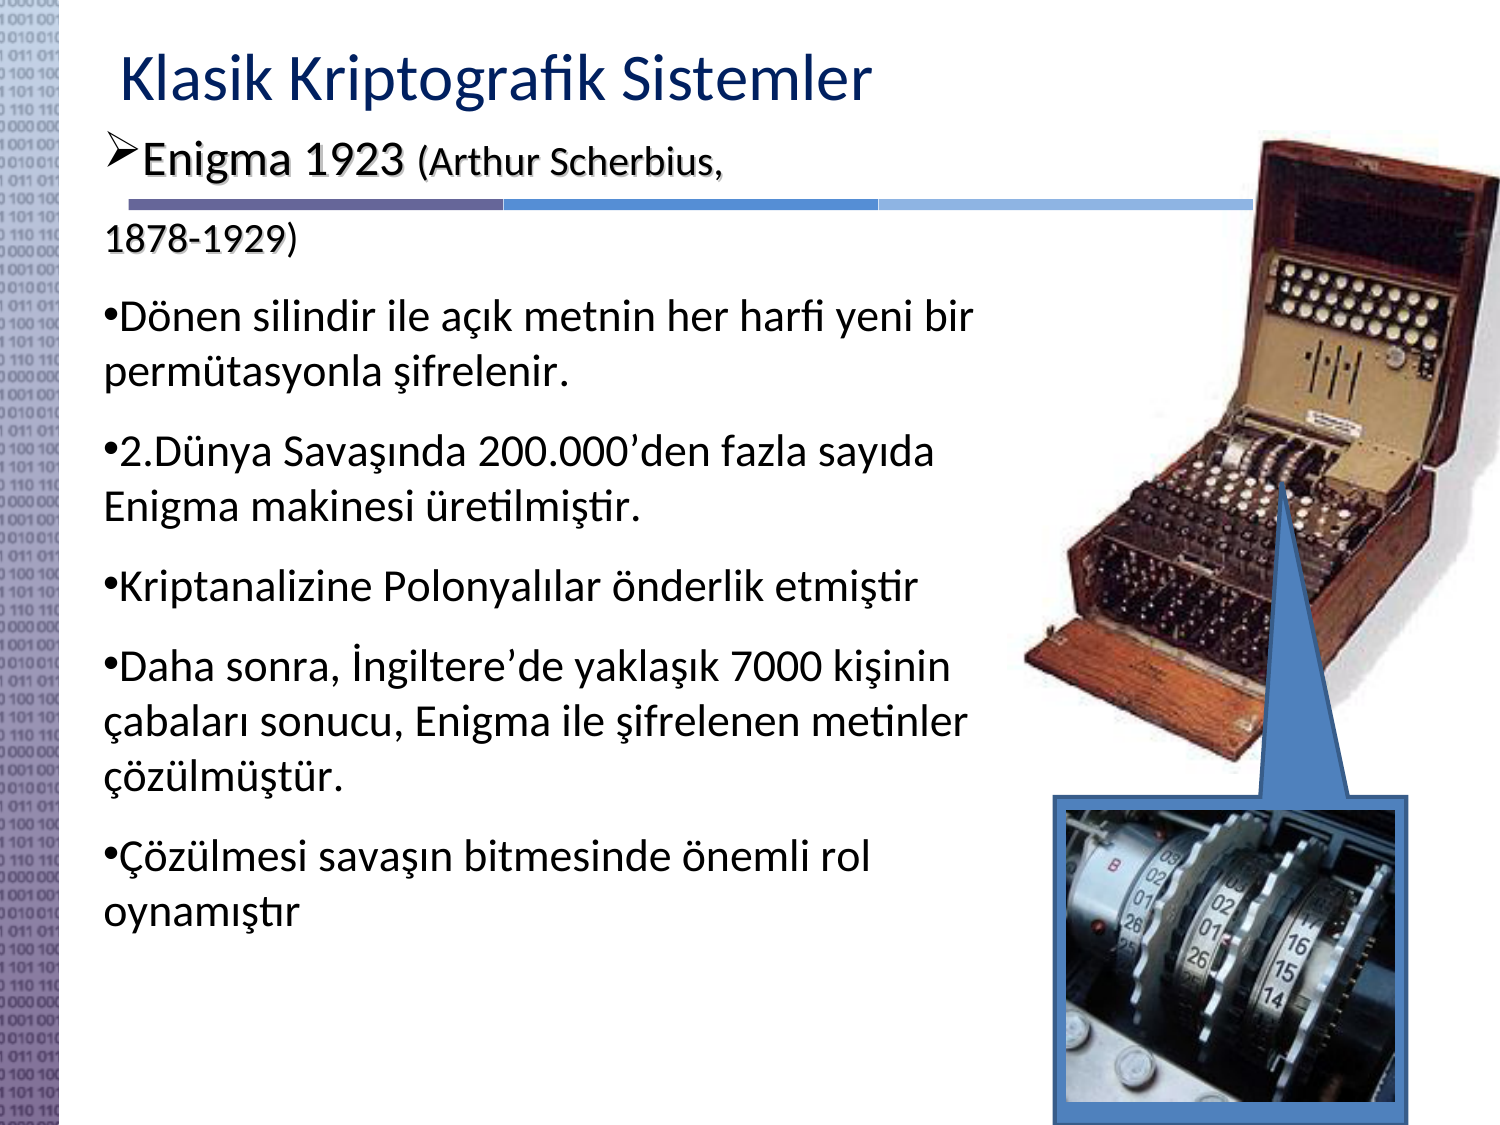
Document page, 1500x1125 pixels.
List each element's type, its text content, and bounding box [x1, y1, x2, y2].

picture [1007, 130, 1500, 774]
text_box Klasik Kriptografik Sistemler [105, 26, 1313, 122]
text_box [991, 199, 1253, 211]
picture [0, 0, 60, 1125]
text_box Enigma 1923 (Arthur Scherbius, 1878-1929) Dönen silindir ile açık metnin her harfi yeni bir permütasyonla şifrelenir. 2.Dünya Savaşında 200.000’den fazla sayıda Enigma makinesi üretilmiştir. Kriptanalizine Polonyalılar önderlik etmiştir Daha sonra, İngiltere’de yaklaşık 7000 kişinin çabaları sonucu, Enigma ile şifrelenen metinler çözülmüştür. Çözülmesi savaşın bitmesinde önemli rol oynamıştır [88, 118, 991, 943]
picture [1066, 810, 1395, 1102]
text_box [1054, 482, 1407, 1125]
